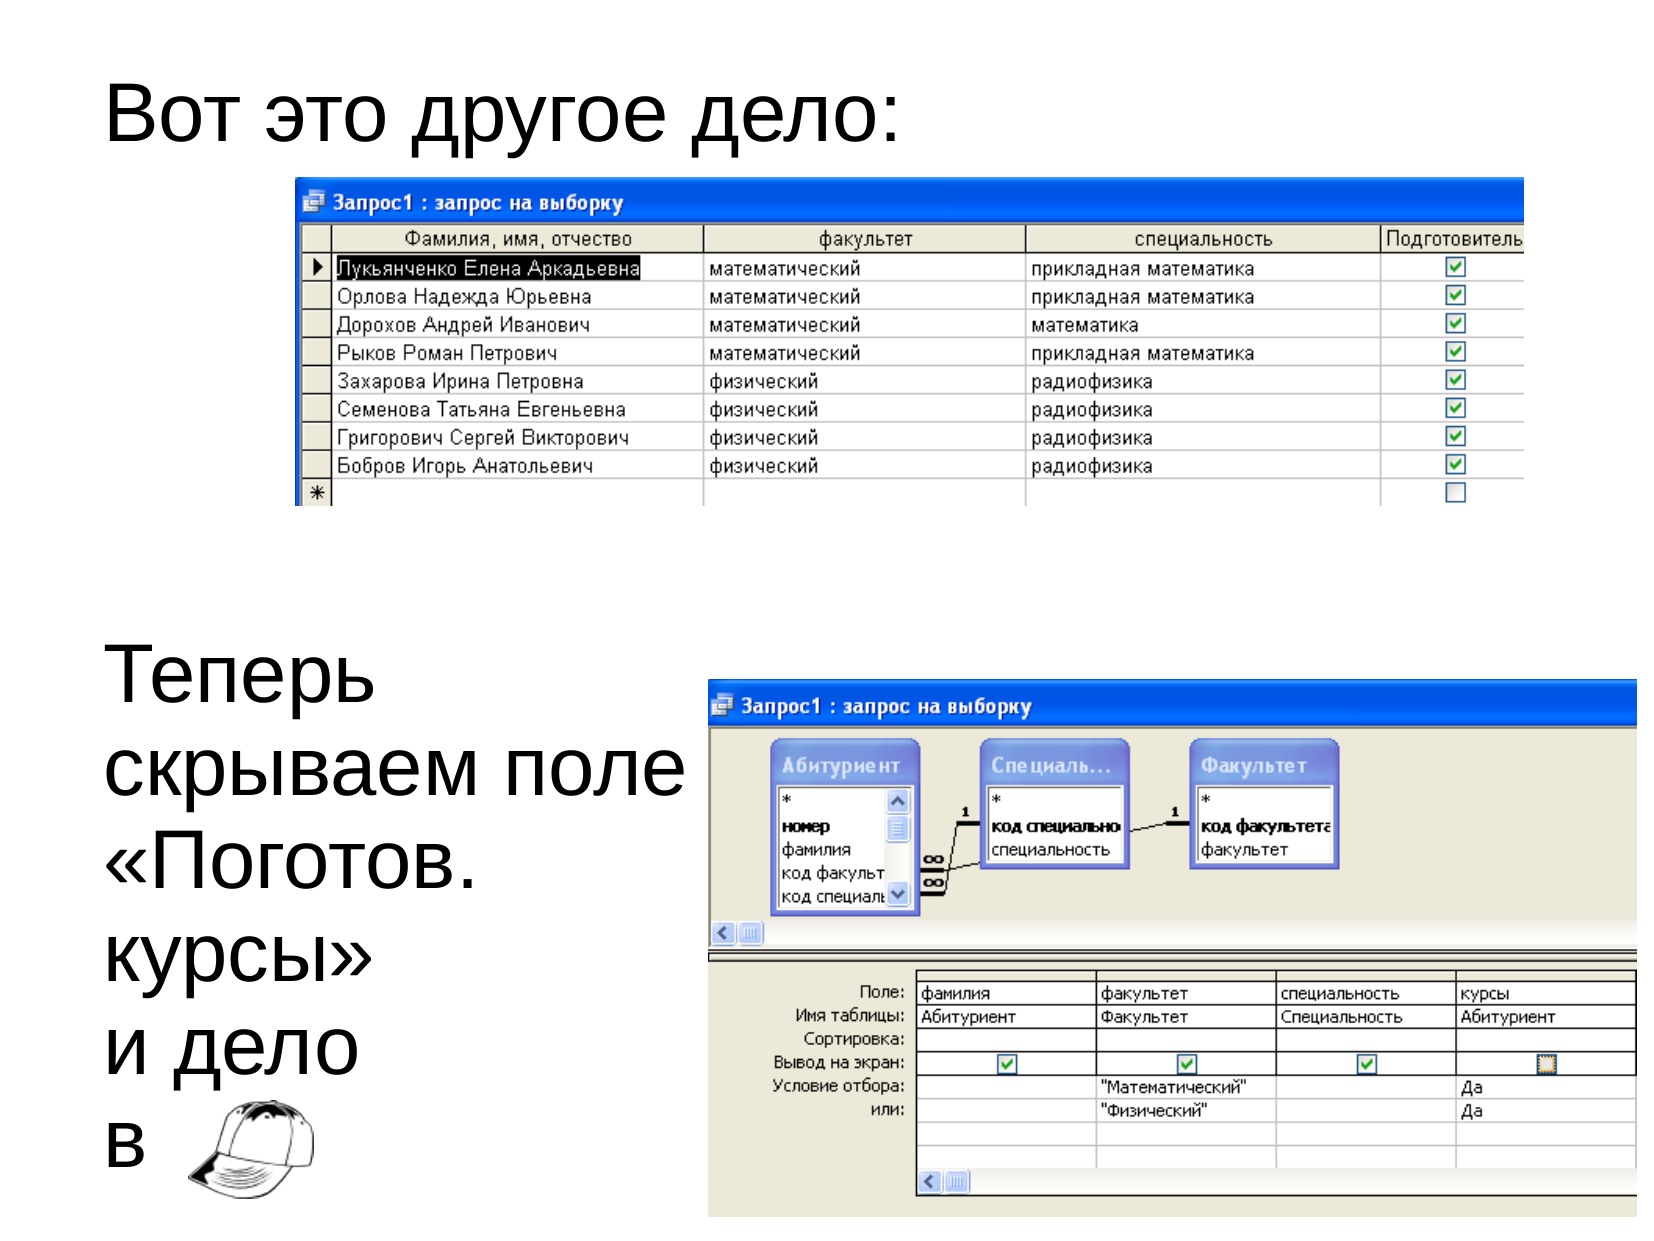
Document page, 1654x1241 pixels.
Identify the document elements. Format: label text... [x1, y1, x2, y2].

text_box Теперь скрываем поле «Поготов. курсы» и дело в [88, 620, 1418, 1193]
picture [188, 1100, 314, 1199]
text_box Вот это другое дело: [88, 59, 1418, 167]
picture [708, 679, 1637, 1217]
picture [295, 177, 1524, 506]
